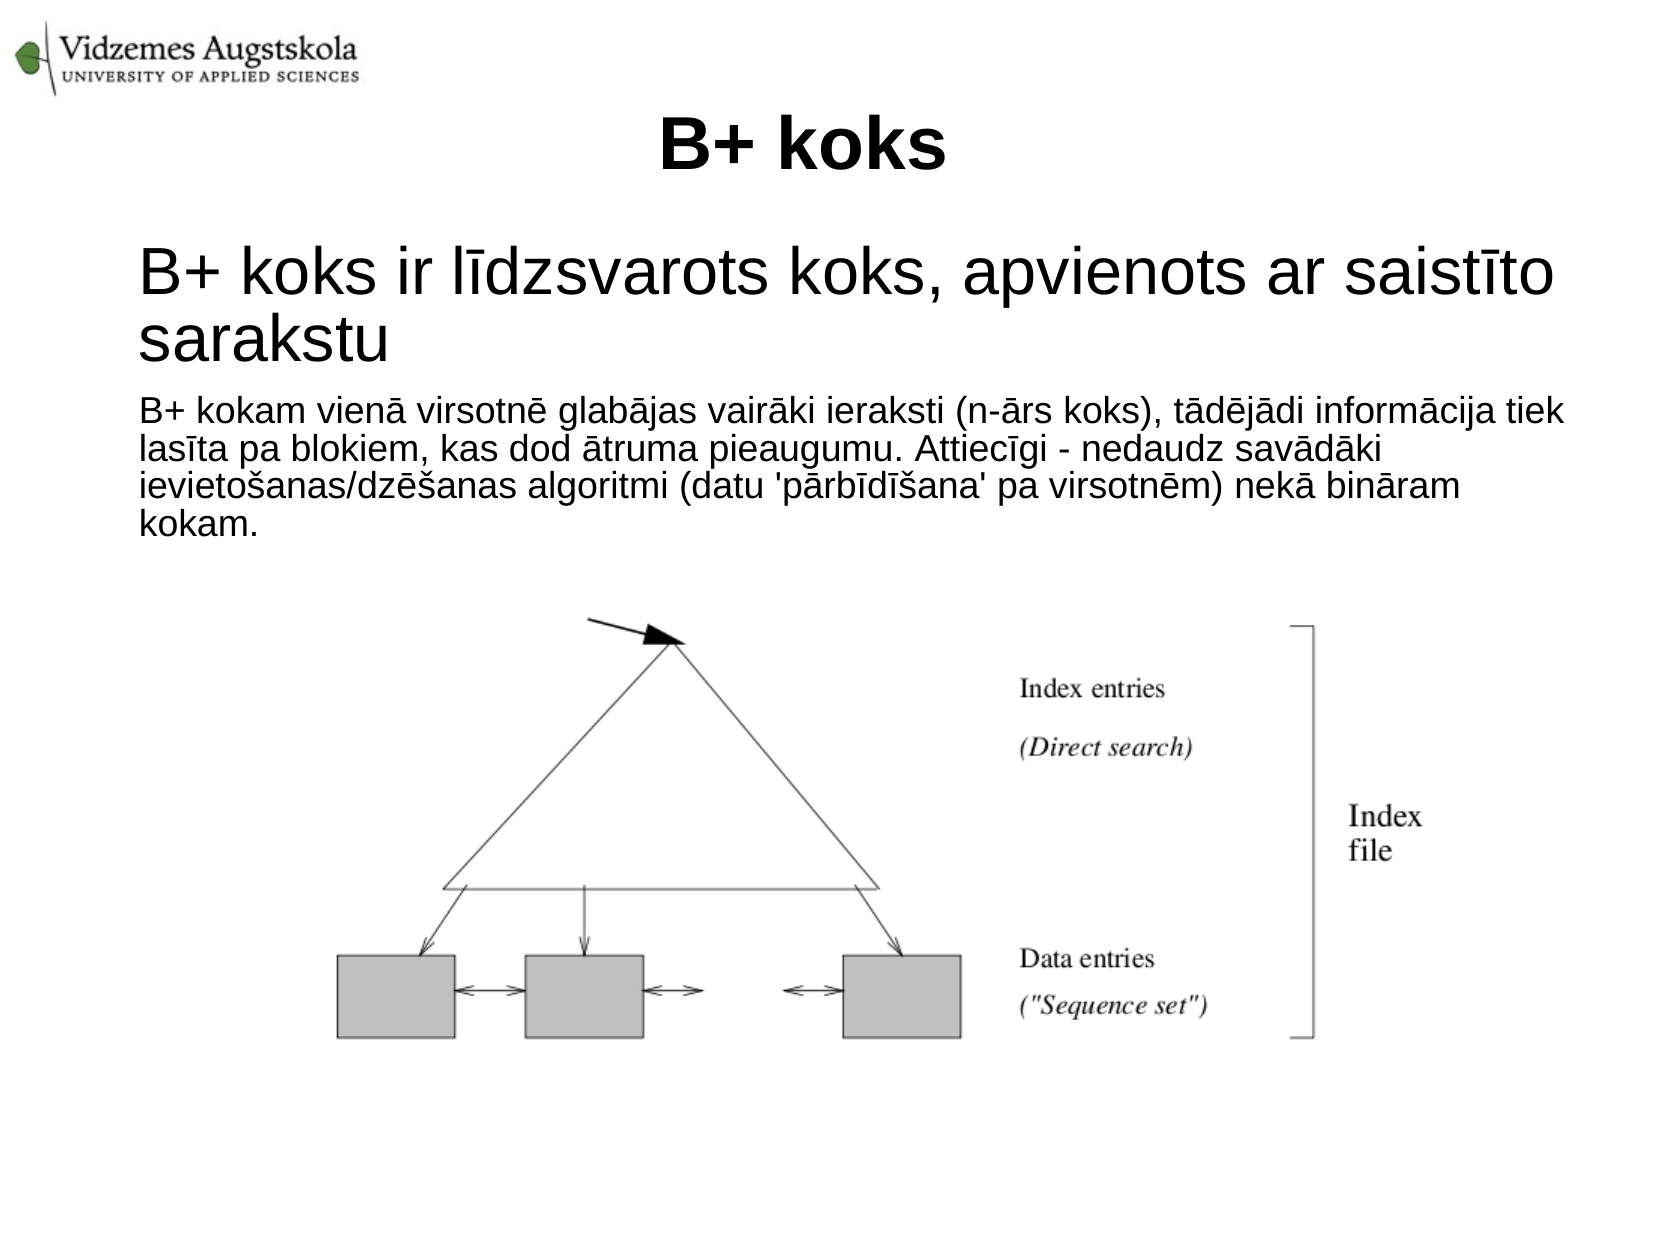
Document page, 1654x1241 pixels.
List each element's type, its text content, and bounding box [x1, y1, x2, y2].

title B+ koks [94, 103, 1512, 188]
picture [5, 2, 368, 113]
list B+ koks ir līdzsvarots koks, apvienots ar saistīto sarakstu B+ kokam vienā virsotnē glabājas vairāki ieraksti (n-ārs koks), tādējādi informācija tiek lasīta pa blokiem, kas dod ātruma pieaugumu. Attiecīgi - nedaudz savādāki ievietošanas/dzēšanas algoritmi (datu 'pārbīdīšana' pa virsotnēm) nekā bināram kokam. [82, 236, 1569, 1107]
picture [301, 555, 1440, 1060]
